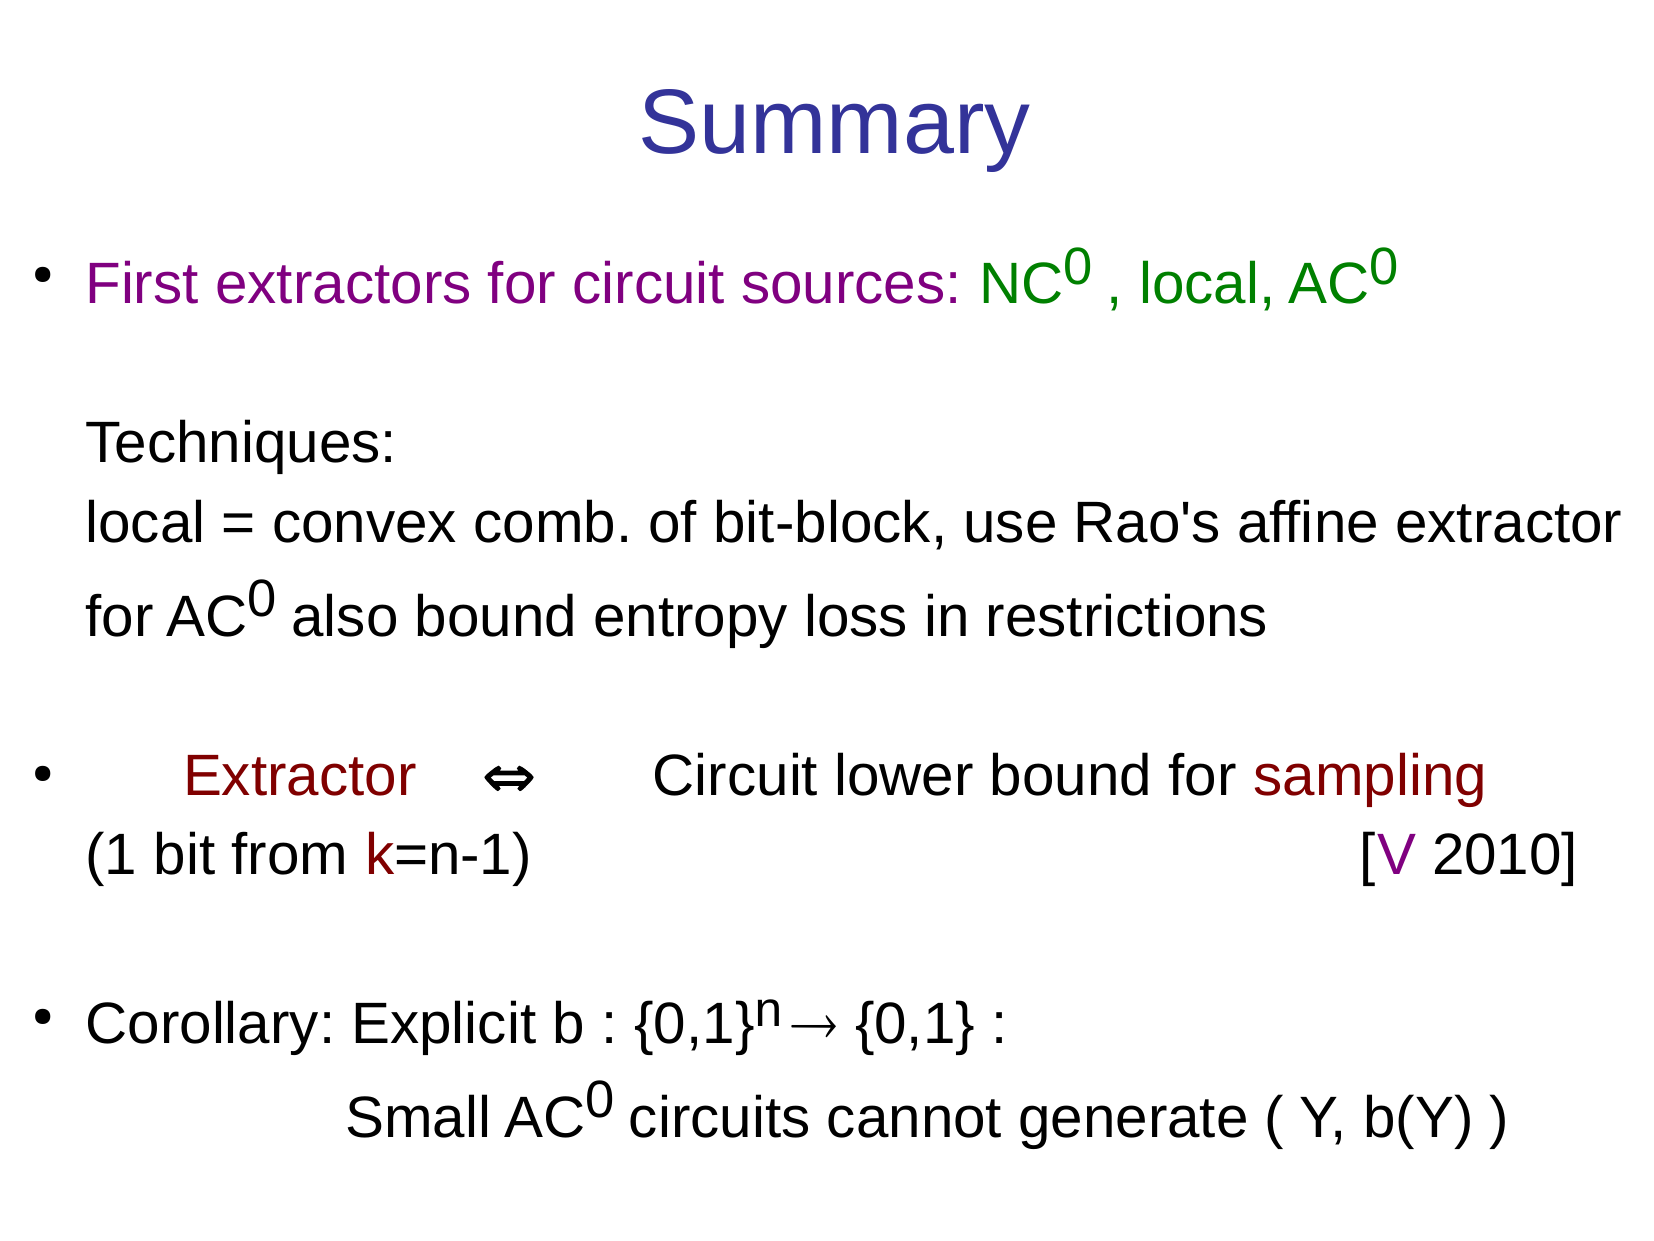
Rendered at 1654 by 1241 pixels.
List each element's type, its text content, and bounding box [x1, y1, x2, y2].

list First extractors for circuit sources: NC0 , local, AC0 Techniques: local = convex comb. of bit-block, use Rao's affine extractor for AC0 also bound entropy loss in restrictions Extractor  Circuit lower bound for sampling (1 bit from k=n-1) [V 2010] Corollary: Explicit b : {0,1}n  {0,1} : Small AC0 circuits cannot generate ( Y, b(Y) ) [0, 150, 1654, 1241]
title Summary [131, 18, 1538, 226]
